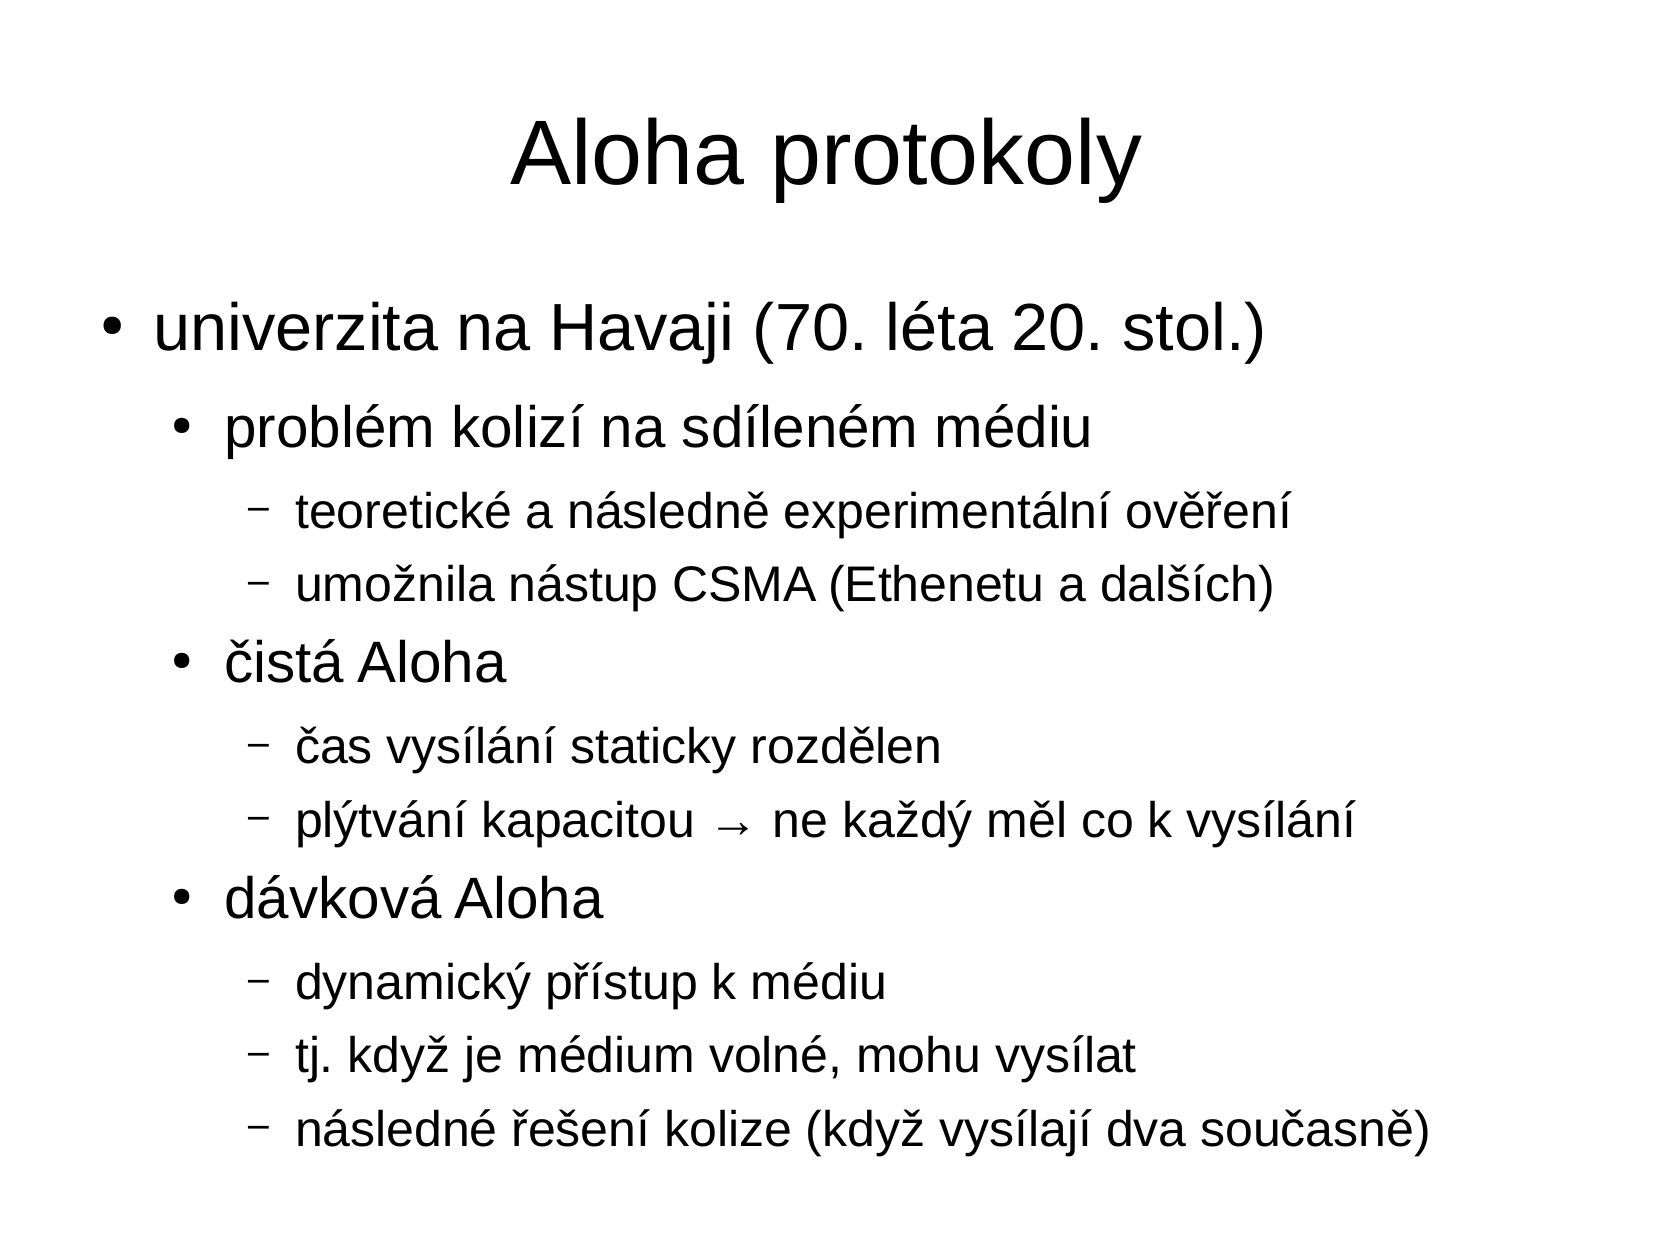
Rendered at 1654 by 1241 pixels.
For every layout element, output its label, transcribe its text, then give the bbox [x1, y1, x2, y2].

title Aloha protokoly [82, 49, 1571, 257]
list univerzita na Havaji (70. léta 20. stol.) problém kolizí na sdíleném médiu teoretické a následně experimentální ověření umožnila nástup CSMA (Ethenetu a dalších) čistá Aloha čas vysílání staticky rozdělen plýtvání kapacitou → ne každý měl co k vysílání dávková Aloha dynamický přístup k médiu tj. když je médium volné, mohu vysílat následné řešení kolize (když vysílají dva současně) [82, 290, 1571, 1179]
